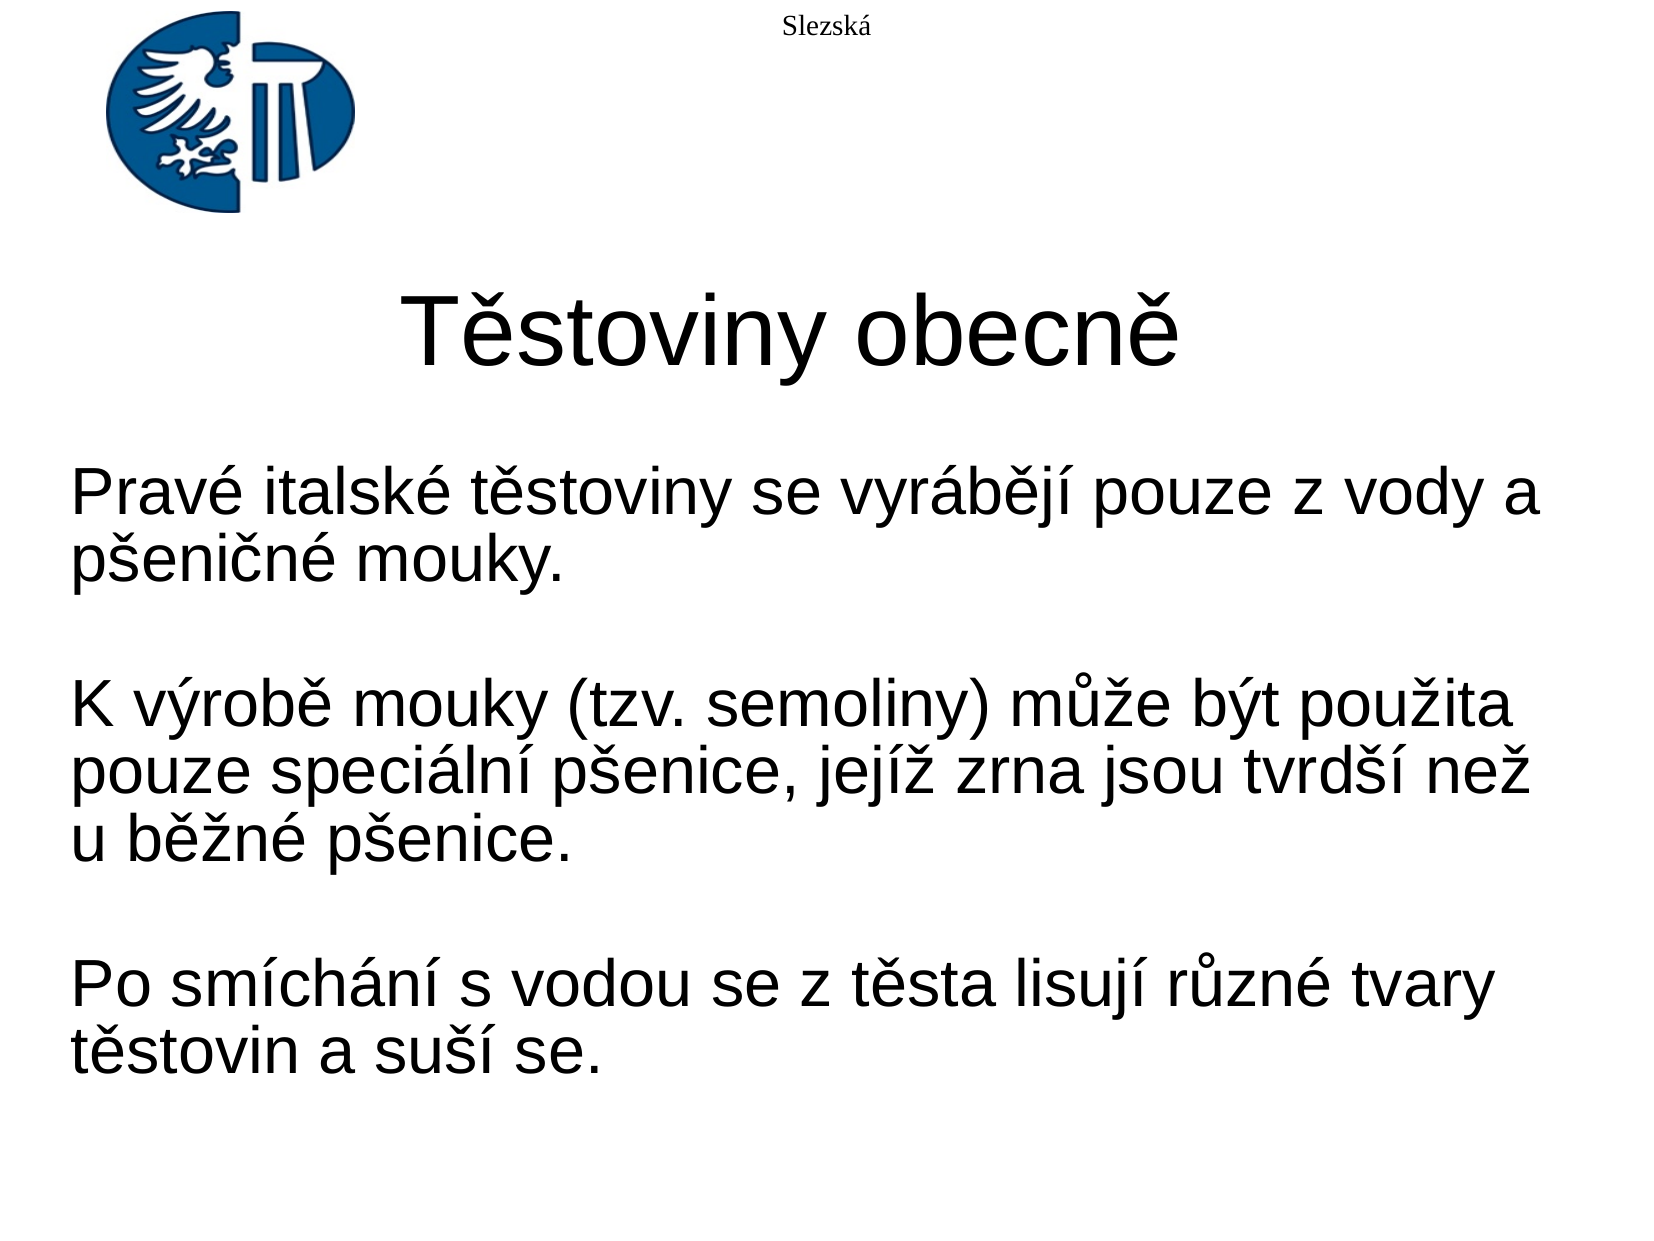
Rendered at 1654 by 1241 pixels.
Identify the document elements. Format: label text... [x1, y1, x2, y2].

title Těstoviny obecně [47, 165, 1536, 497]
picture [106, 11, 355, 165]
list Pravé italské těstoviny se vyrábějí pouze z vody a pšeničné mouky. K výrobě mouky (tzv. semoliny) může být použita pouze speciální pšenice, jejíž zrna jsou tvrdší než u běžné pšenice. Po smíchání s vodou se z těsta lisují různé tvary těstovin a suší se. [70, 460, 1559, 1180]
